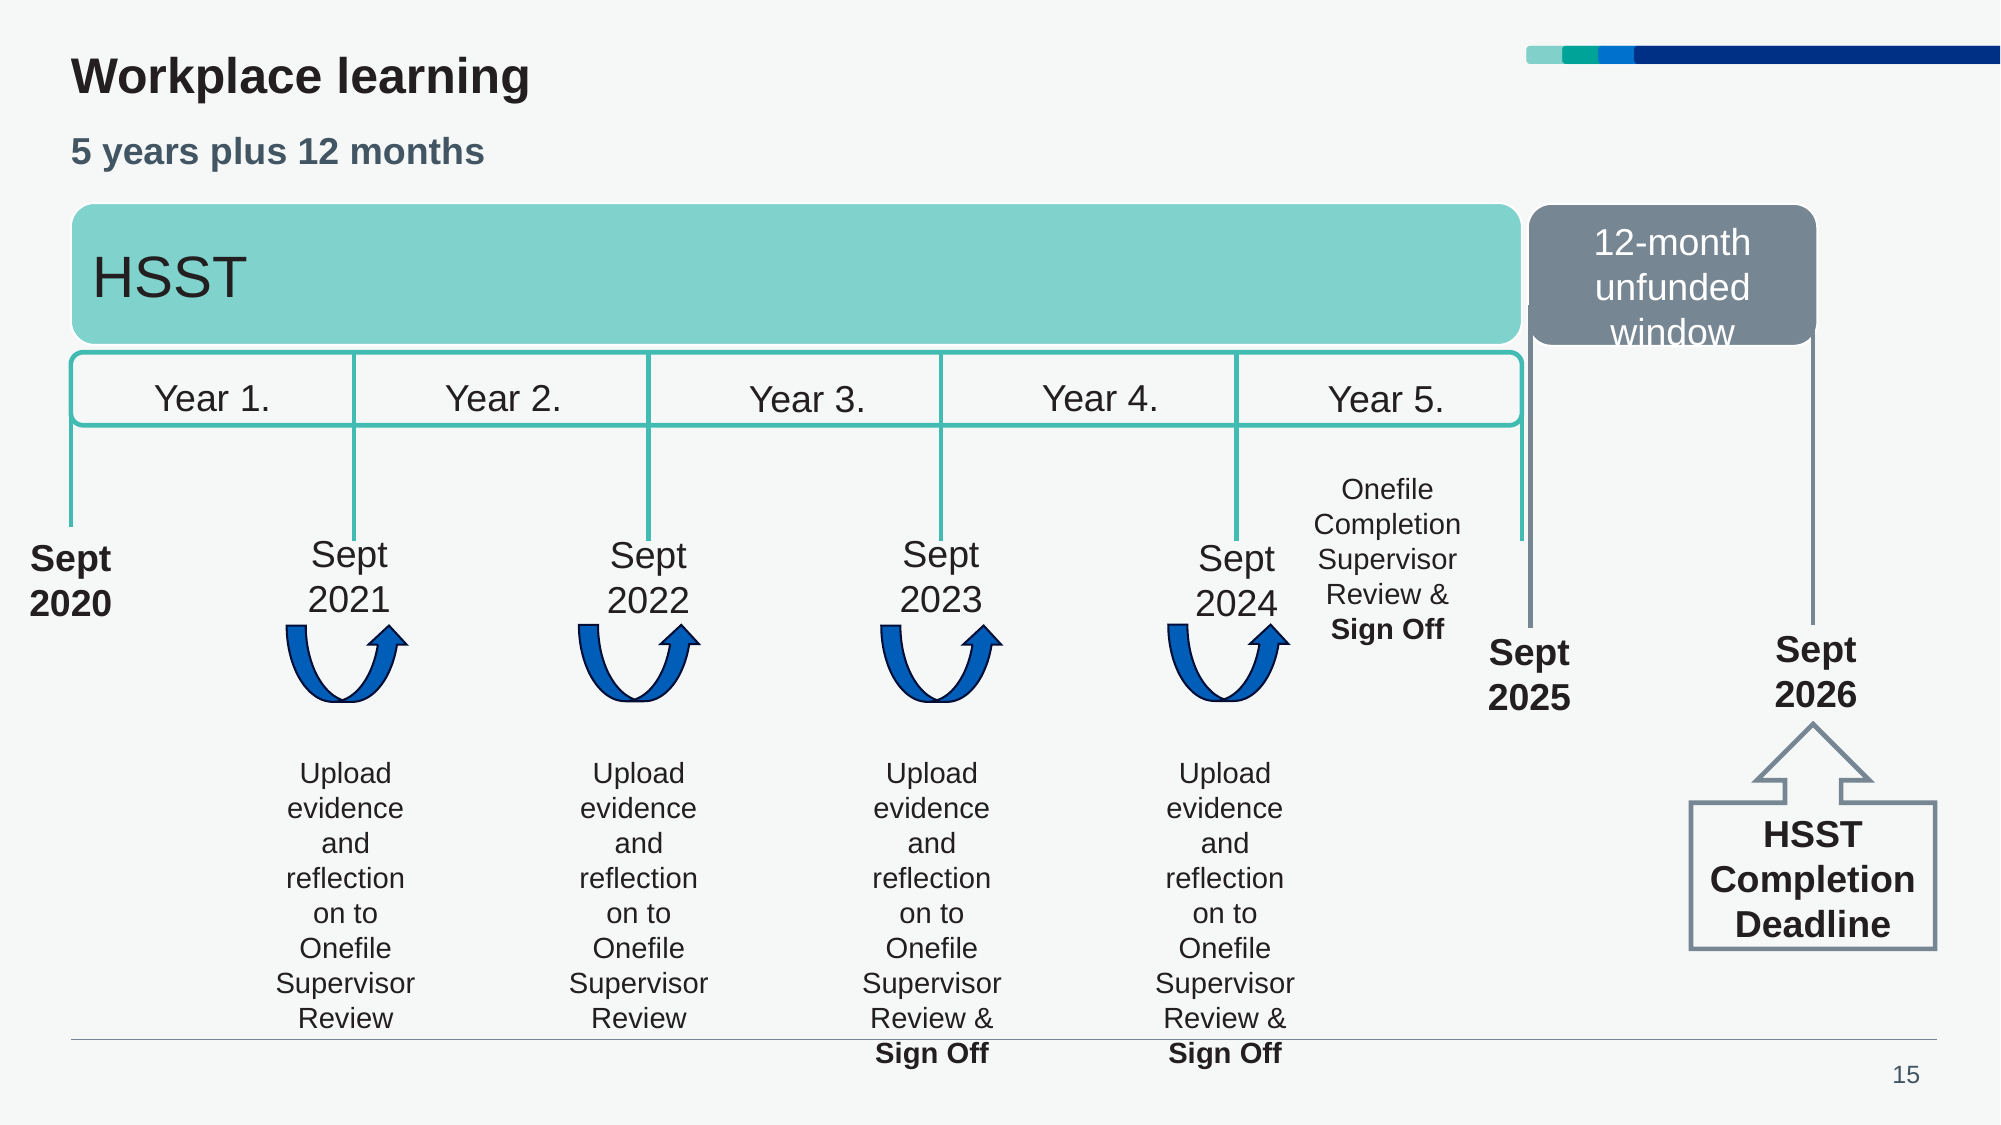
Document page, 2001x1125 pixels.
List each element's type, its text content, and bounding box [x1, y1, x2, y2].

text_box Year 5. [1252, 367, 1519, 409]
text_box Year 1. [79, 366, 346, 408]
text_box Sept 2025 [1465, 620, 1593, 727]
text_box Upload evidence and reflection on to Onefile Supervisor Review [250, 747, 441, 1000]
text_box Sept 2023 [877, 522, 1005, 629]
text_box Upload evidence and reflection on to Onefile Supervisor Review & Sign Off [1130, 747, 1321, 1000]
text_box 12-month unfunded window [1527, 203, 1818, 346]
text_box Onefile Completion Supervisor Review & Sign Off [1292, 431, 1483, 685]
text_box HSST [70, 202, 1522, 345]
text_box [1168, 624, 1289, 701]
text_box [881, 625, 1002, 702]
text_box Sept 2026 [1752, 618, 1880, 725]
text_box Sept 2024 [1173, 526, 1292, 633]
text_box HSST Completion Deadline [1690, 724, 1936, 949]
text_box Year 3. [674, 367, 939, 409]
text_box Upload evidence and reflection on to Onefile Supervisor Review & Sign Off [837, 747, 1028, 1000]
text_box Year 2. [370, 366, 637, 408]
text_box Sept 2022 [584, 523, 712, 630]
text_box Sept 2020 [7, 526, 135, 633]
text_box [578, 624, 699, 702]
text_box Year 4. [967, 366, 1234, 408]
text_box Sept 2021 [285, 522, 413, 629]
list 5 years plus 12 months [70, 127, 1878, 223]
text_box [286, 625, 407, 702]
text_box Upload evidence and reflection on to Onefile Supervisor Review [543, 747, 734, 1000]
title Workplace learning [70, 50, 1942, 121]
